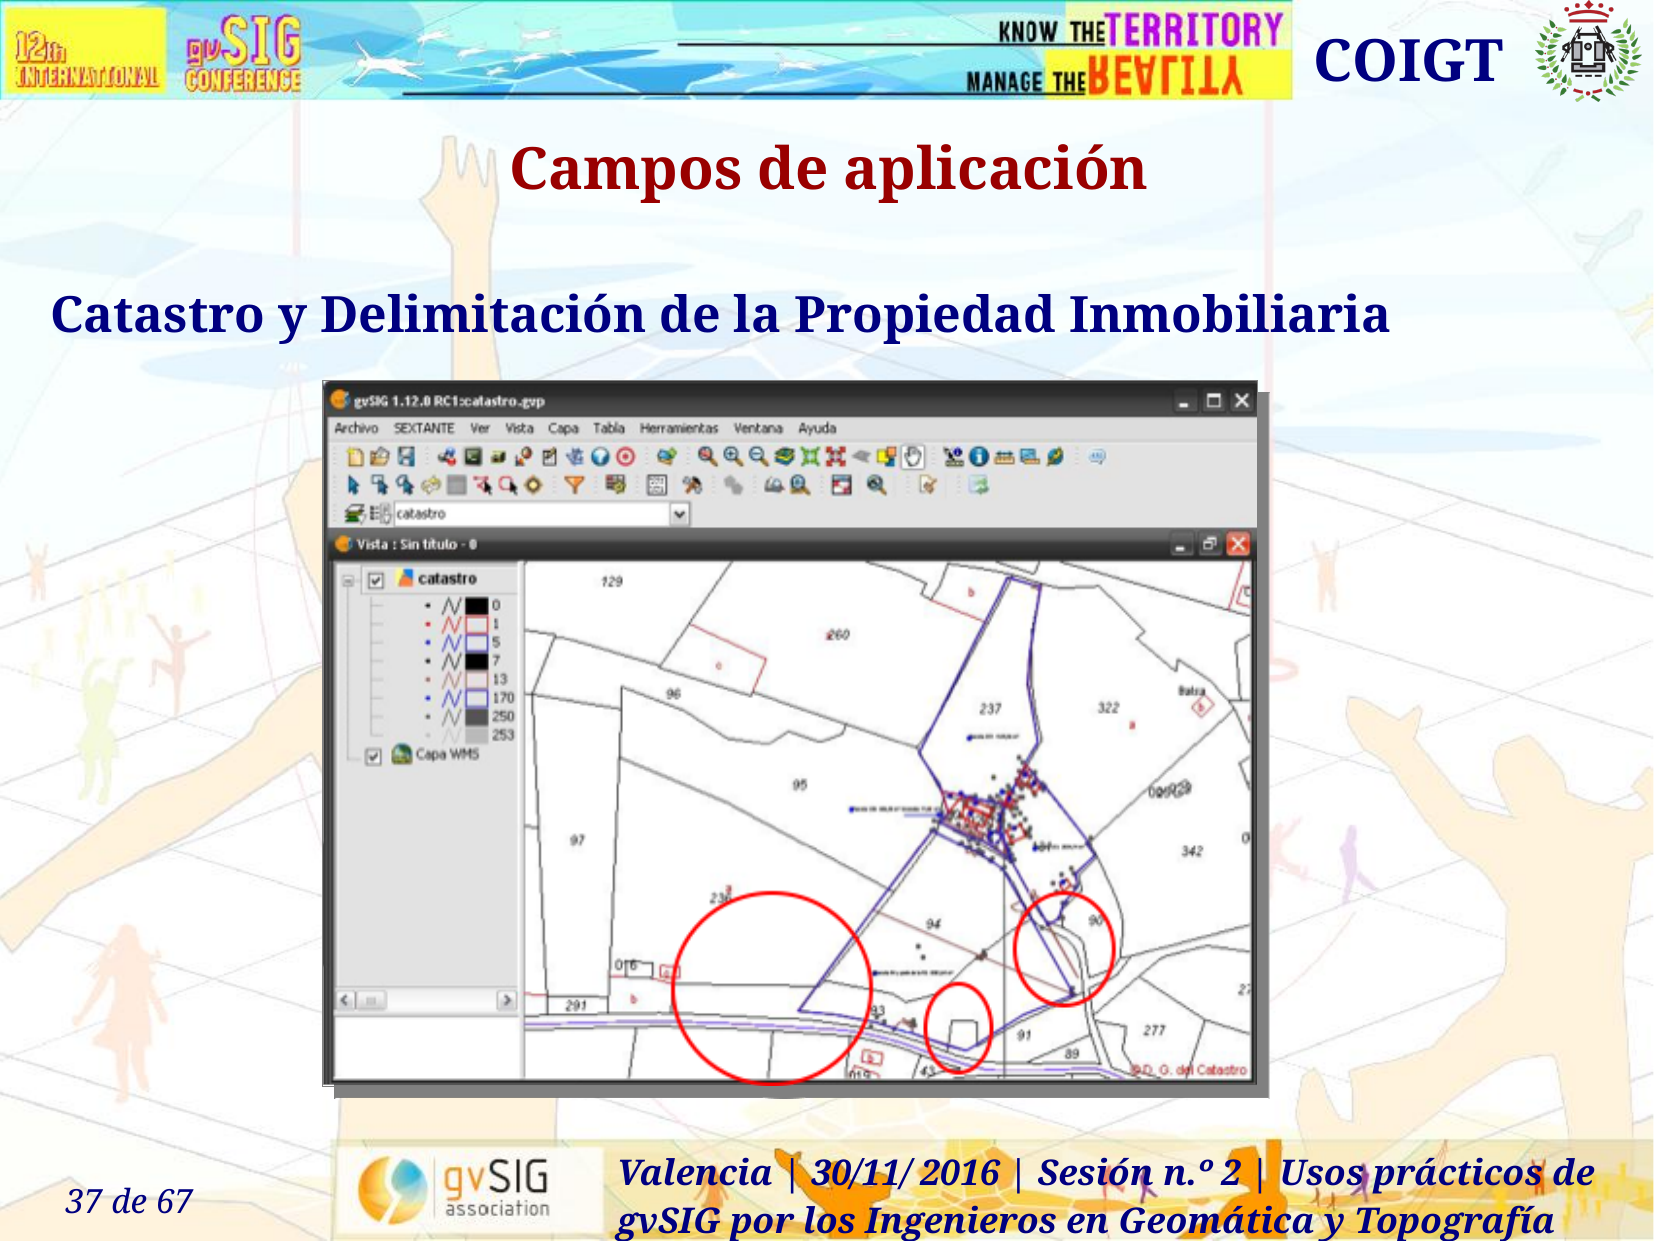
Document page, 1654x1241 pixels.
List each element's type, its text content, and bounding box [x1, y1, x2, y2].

text_box COIGT [1299, 12, 1654, 148]
text_box Catastro y Delimitación de la Propiedad Inmobiliaria [35, 271, 1571, 843]
picture [0, 0, 1654, 1241]
text_box Campos de aplicación [28, 120, 1630, 202]
text_box Valencia | 30/11/ 2016 | Sesión n.º 2 | Usos prácticos de gvSIG por los Ingenieros en Geomática y Topografía [602, 1140, 1654, 1241]
text_box <número> de 67 [50, 1170, 383, 1241]
